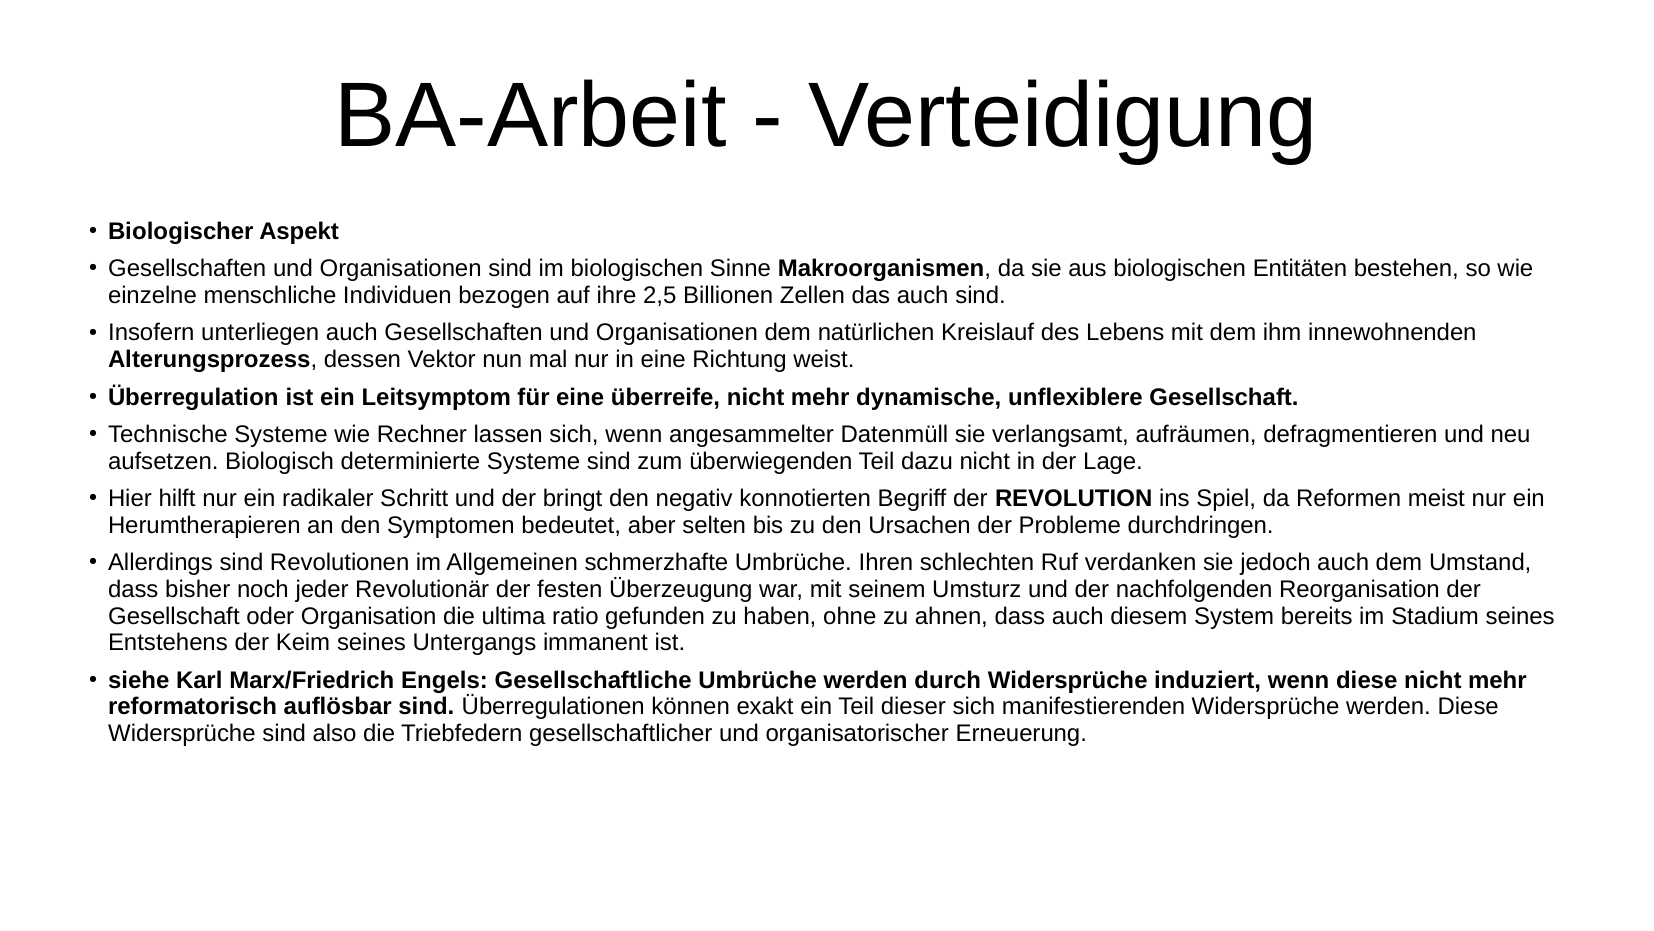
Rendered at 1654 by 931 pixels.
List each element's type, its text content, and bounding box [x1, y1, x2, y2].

title BA-Arbeit - Verteidigung [82, 37, 1571, 193]
list Biologischer Aspekt Gesellschaften und Organisationen sind im biologischen Sinne Makroorganismen, da sie aus biologischen Entitäten bestehen, so wie einzelne menschliche Individuen bezogen auf ihre 2,5 Billionen Zellen das auch sind. Insofern unterliegen auch Gesellschaften und Organisationen dem natürlichen Kreislauf des Lebens mit dem ihm innewohnenden Alterungsprozess, dessen Vektor nun mal nur in eine Richtung weist. Überregulation ist ein Leitsymptom für eine überreife, nicht mehr dynamische, unflexiblere Gesellschaft. Technische Systeme wie Rechner lassen sich, wenn angesammelter Datenmüll sie verlangsamt, aufräumen, defragmentieren und neu aufsetzen. Biologisch determinierte Systeme sind zum überwiegenden Teil dazu nicht in der Lage. Hier hilft nur ein radikaler Schritt und der bringt den negativ konnotierten Begriff der REVOLUTION ins Spiel, da Reformen meist nur ein Herumtherapieren an den Symptomen bedeutet, aber selten bis zu den Ursachen der Probleme durchdringen. Allerdings sind Revolutionen im Allgemeinen schmerzhafte Umbrüche. Ihren schlechten Ruf verdanken sie jedoch auch dem Umstand, dass bisher noch jeder Revolutionär der festen Überzeugung war, mit seinem Umsturz und der nachfolgenden Reorganisation der Gesellschaft oder Organisation die ultima ratio gefunden zu haben, ohne zu ahnen, dass auch diesem System bereits im Stadium seines Entstehens der Keim seines Untergangs immanent ist. siehe Karl Marx/Friedrich Engels: Gesellschaftliche Umbrüche werden durch Widersprüche induziert, wenn diese nicht mehr reformatorisch auflösbar sind. Überregulationen können exakt ein Teil dieser sich manifestierenden Widersprüche werden. Diese Widersprüche sind also die Triebfedern gesellschaftlicher und organisatorischer Erneuerung. [82, 217, 1571, 758]
